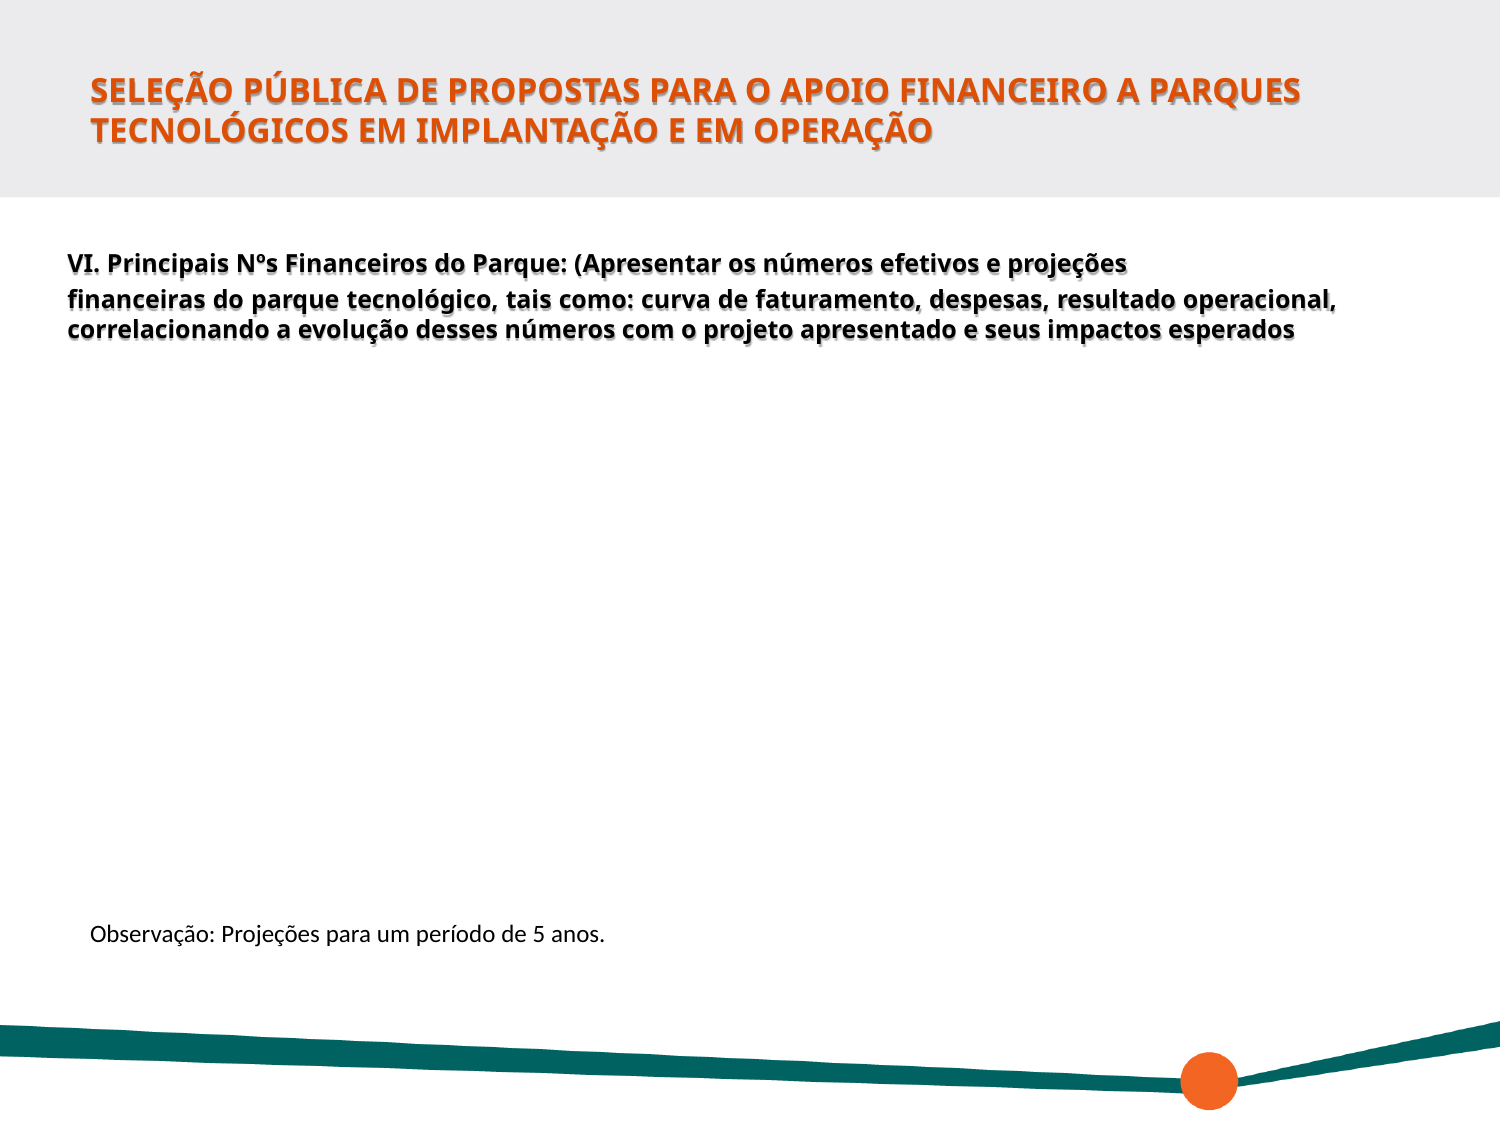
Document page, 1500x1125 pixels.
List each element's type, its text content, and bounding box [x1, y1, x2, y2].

text_box Observação: Projeções para um período de 5 anos. [75, 910, 1077, 955]
list VI. Principais Nºs Financeiros do Parque: (Apresentar os números efetivos e projeções financeiras do parque tecnológico, tais como: curva de faturamento, despesas, resultado operacional, correlacionando a evolução desses números com o projeto apresentado e seus impactos esperados [52, 239, 1426, 655]
title SELEÇÃO PÚBLICA DE PROPOSTAS PARA O APOIO FINANCEIRO A PARQUES TECNOLÓGICOS EM IMPLANTAÇÃO E EM OPERAÇÃO [75, 45, 1426, 173]
